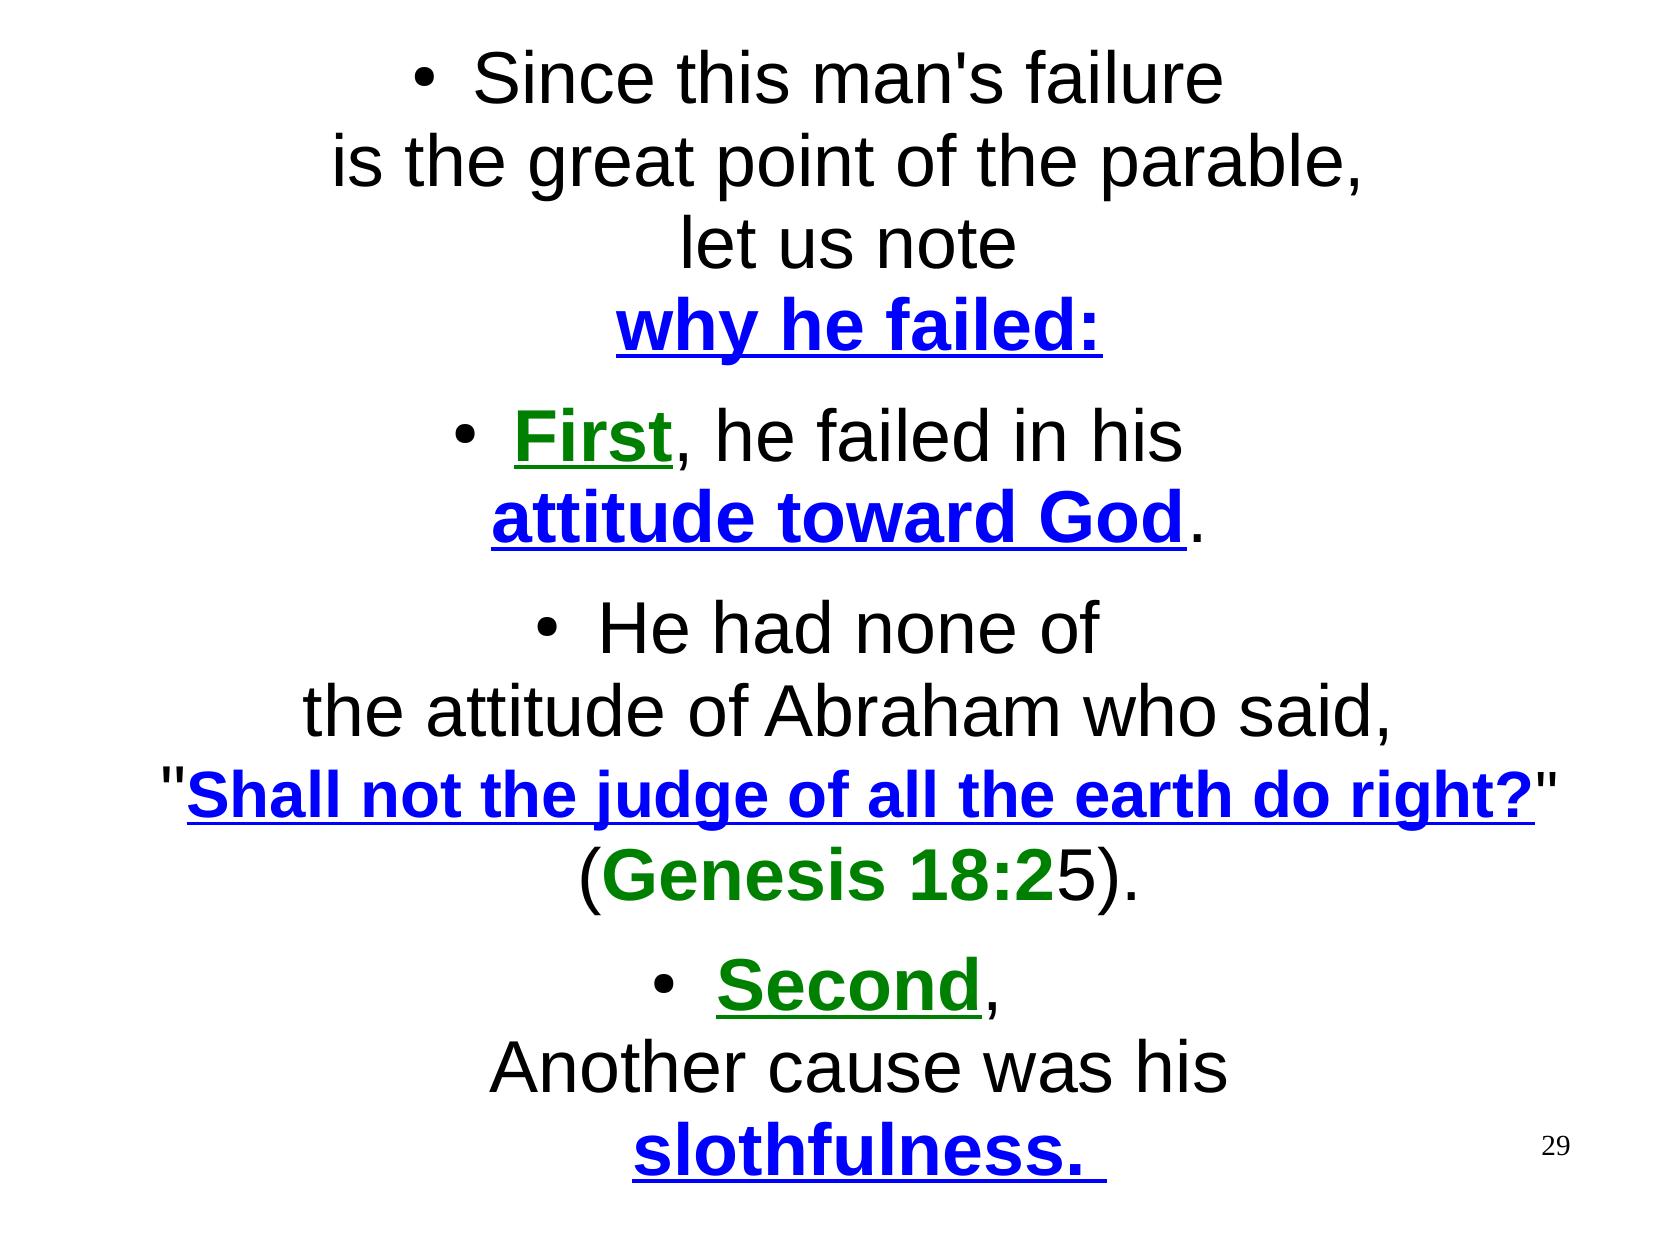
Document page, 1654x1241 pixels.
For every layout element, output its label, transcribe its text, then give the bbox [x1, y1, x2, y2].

list Since this man's failure is the great point of the parable, let us note why he failed: First, he failed in his attitude toward God. He had none of the attitude of Abraham who said, "Shall not the judge of all the earth do right?" (Genesis 18:25). Second, Another cause was his slothfulness. [37, 37, 1613, 1201]
